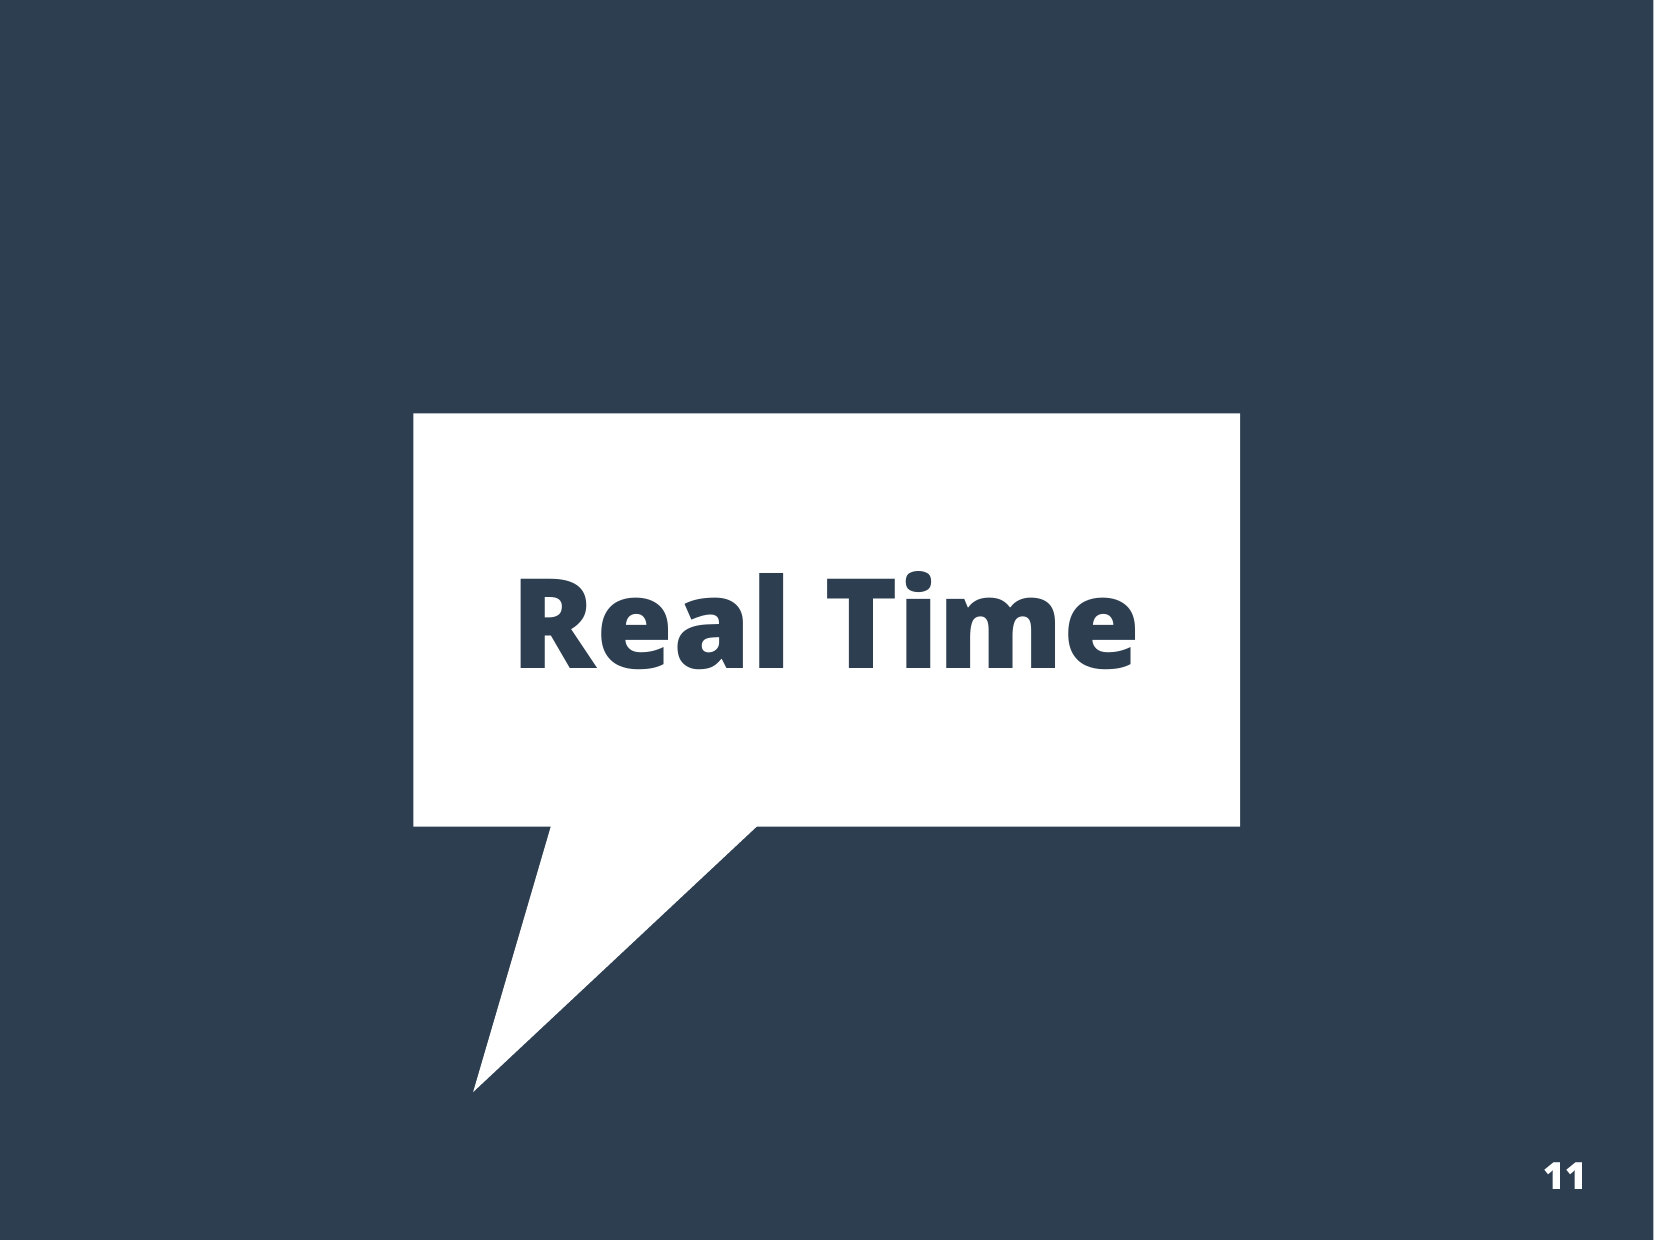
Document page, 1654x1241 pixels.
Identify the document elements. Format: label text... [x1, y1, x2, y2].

title Real Time [442, 442, 1211, 798]
